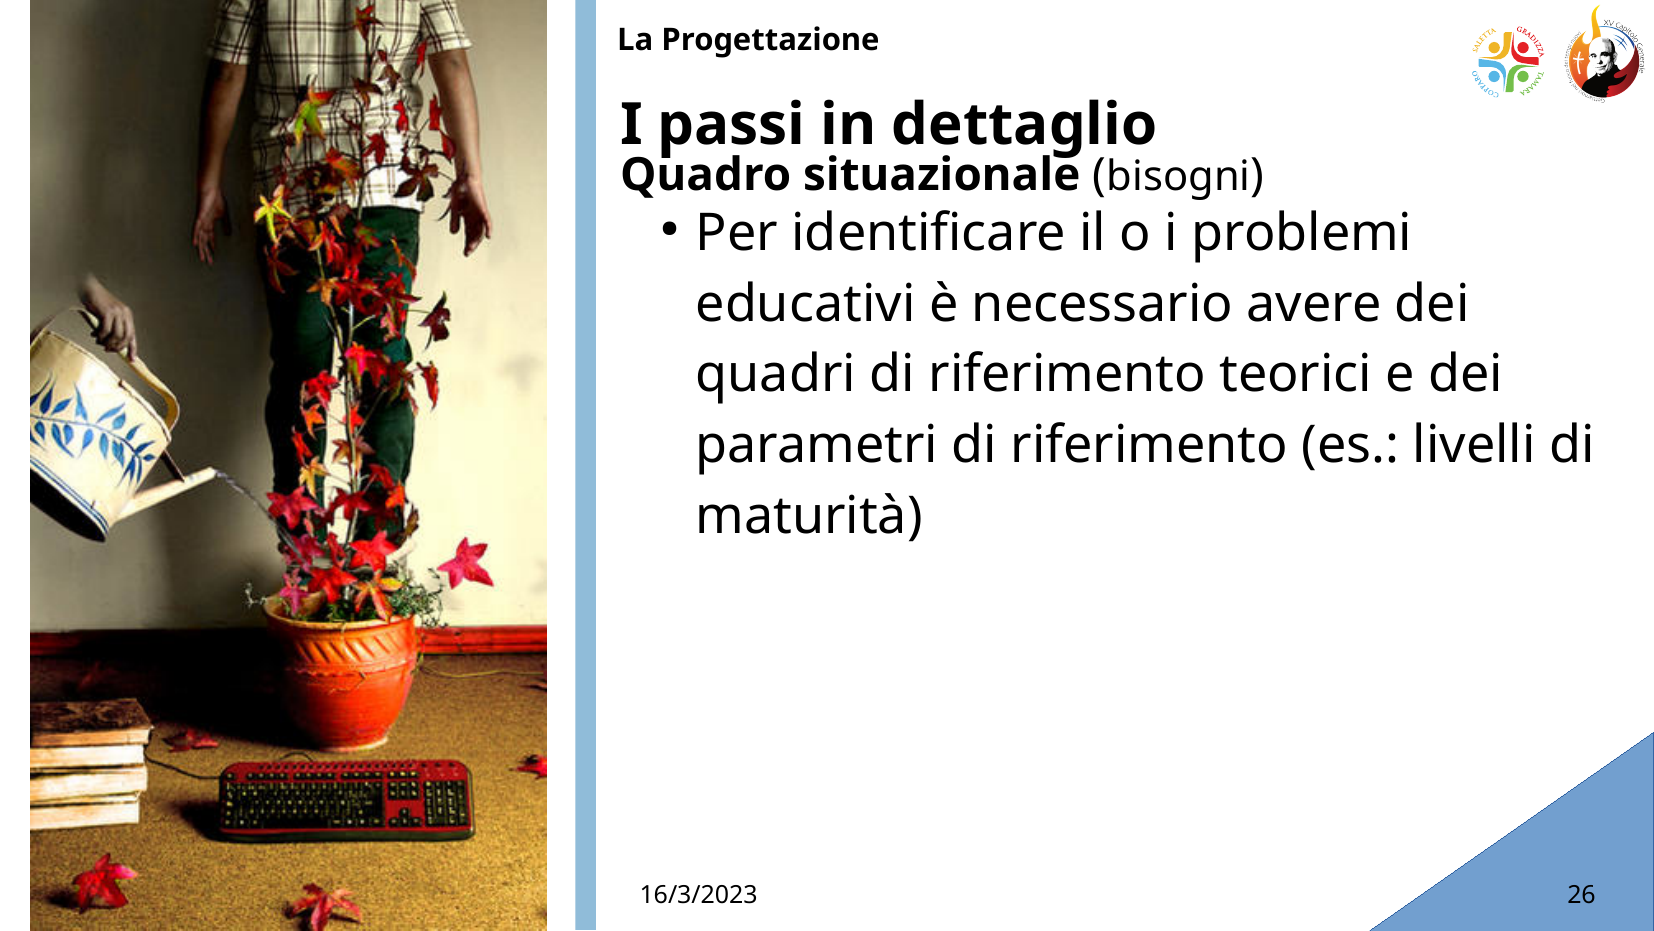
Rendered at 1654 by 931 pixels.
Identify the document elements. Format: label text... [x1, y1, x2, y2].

title Quadro situazionale (bisogni) [620, 154, 1617, 189]
picture [1563, 4, 1646, 103]
text_box La Progettazione [602, 9, 1335, 63]
subtitle Per identificare il o i problemi educativi è necessario avere dei quadri di riferimento teorici e dei parametri di riferimento (es.: livelli di maturità) [624, 194, 1630, 891]
picture [30, 0, 547, 931]
title I passi in dettaglio [620, 82, 1617, 154]
